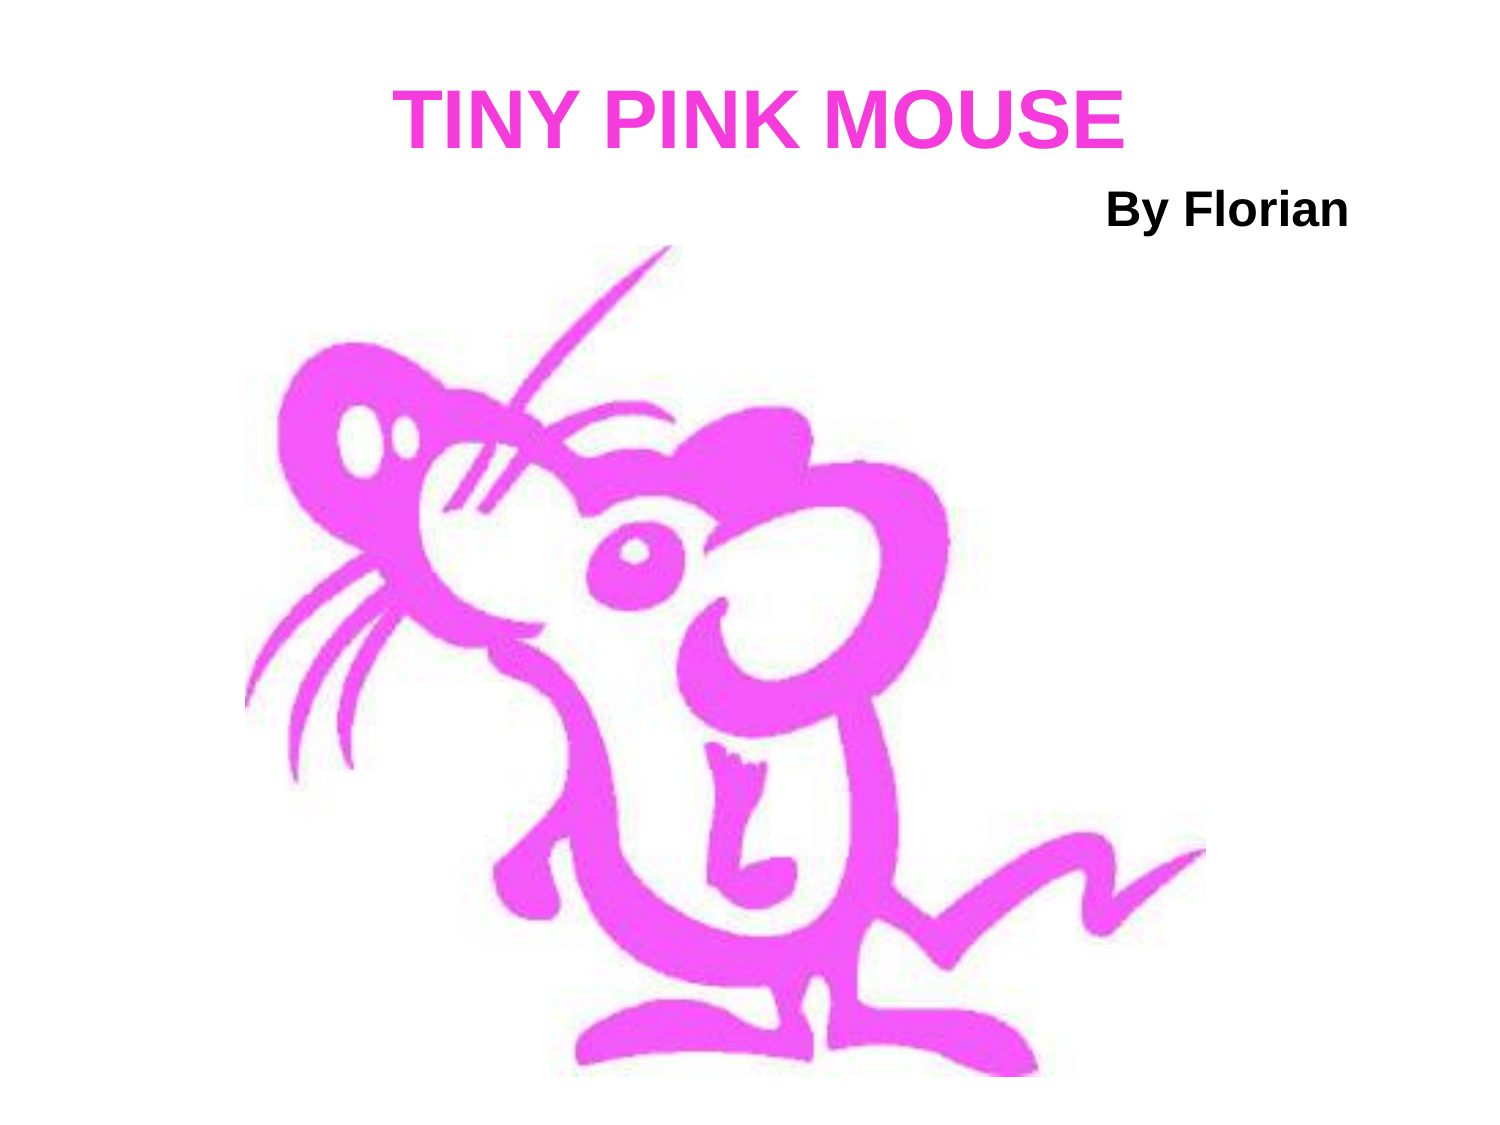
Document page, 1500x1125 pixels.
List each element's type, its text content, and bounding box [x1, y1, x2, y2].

text_box TINY PINK MOUSE [135, 57, 1384, 173]
picture [245, 245, 1206, 1077]
text_box By Florian [1090, 169, 1399, 245]
